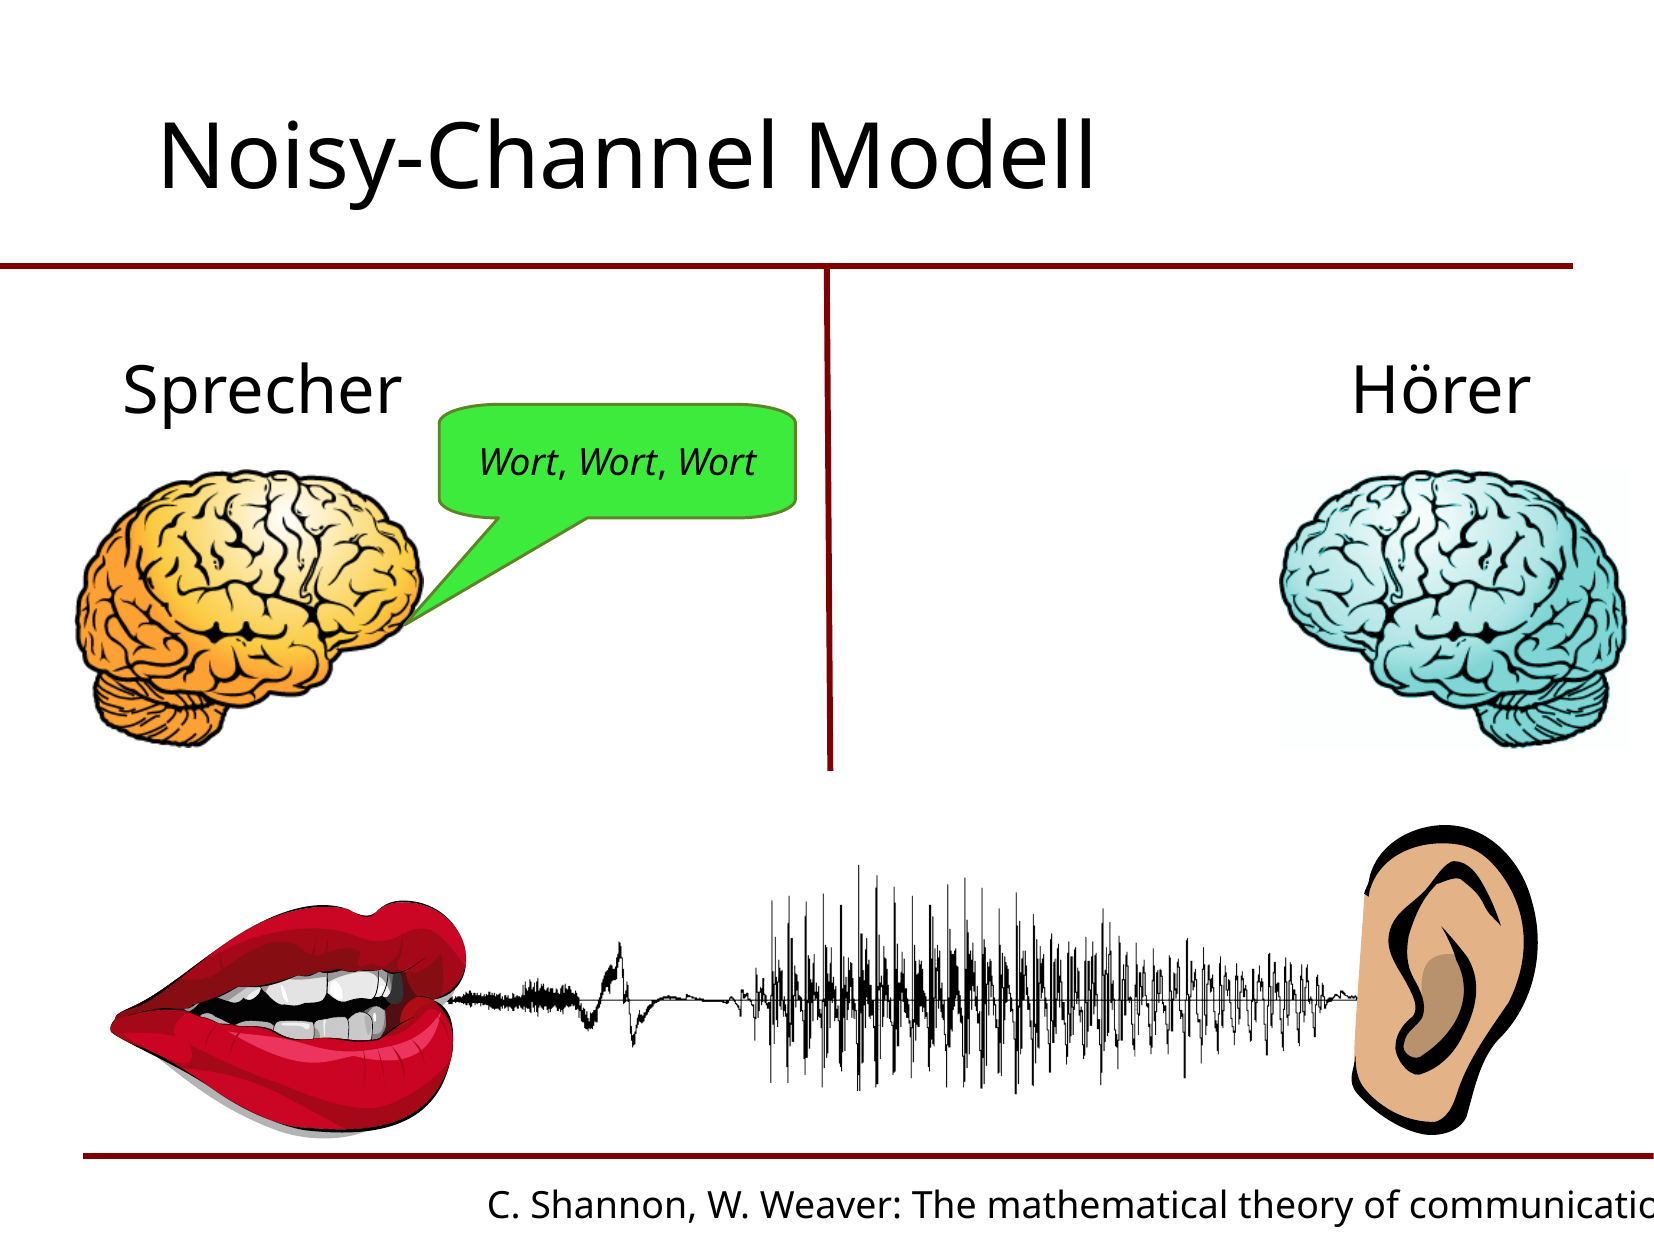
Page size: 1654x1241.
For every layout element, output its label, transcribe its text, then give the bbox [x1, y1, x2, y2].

text_box Sprecher [107, 334, 387, 430]
text_box [1351, 825, 1538, 1135]
text_box [110, 900, 467, 1139]
text_box Hörer [1335, 334, 1523, 430]
text_box C. Shannon, W. Weaver: The mathematical theory of communication, 1949. [472, 1171, 1648, 1237]
picture [74, 469, 424, 748]
picture [1279, 469, 1630, 750]
title Noisy-Channel Modell [82, 49, 1571, 257]
picture [374, 857, 1378, 1114]
text_box Wort, Wort, Wort [404, 404, 796, 626]
